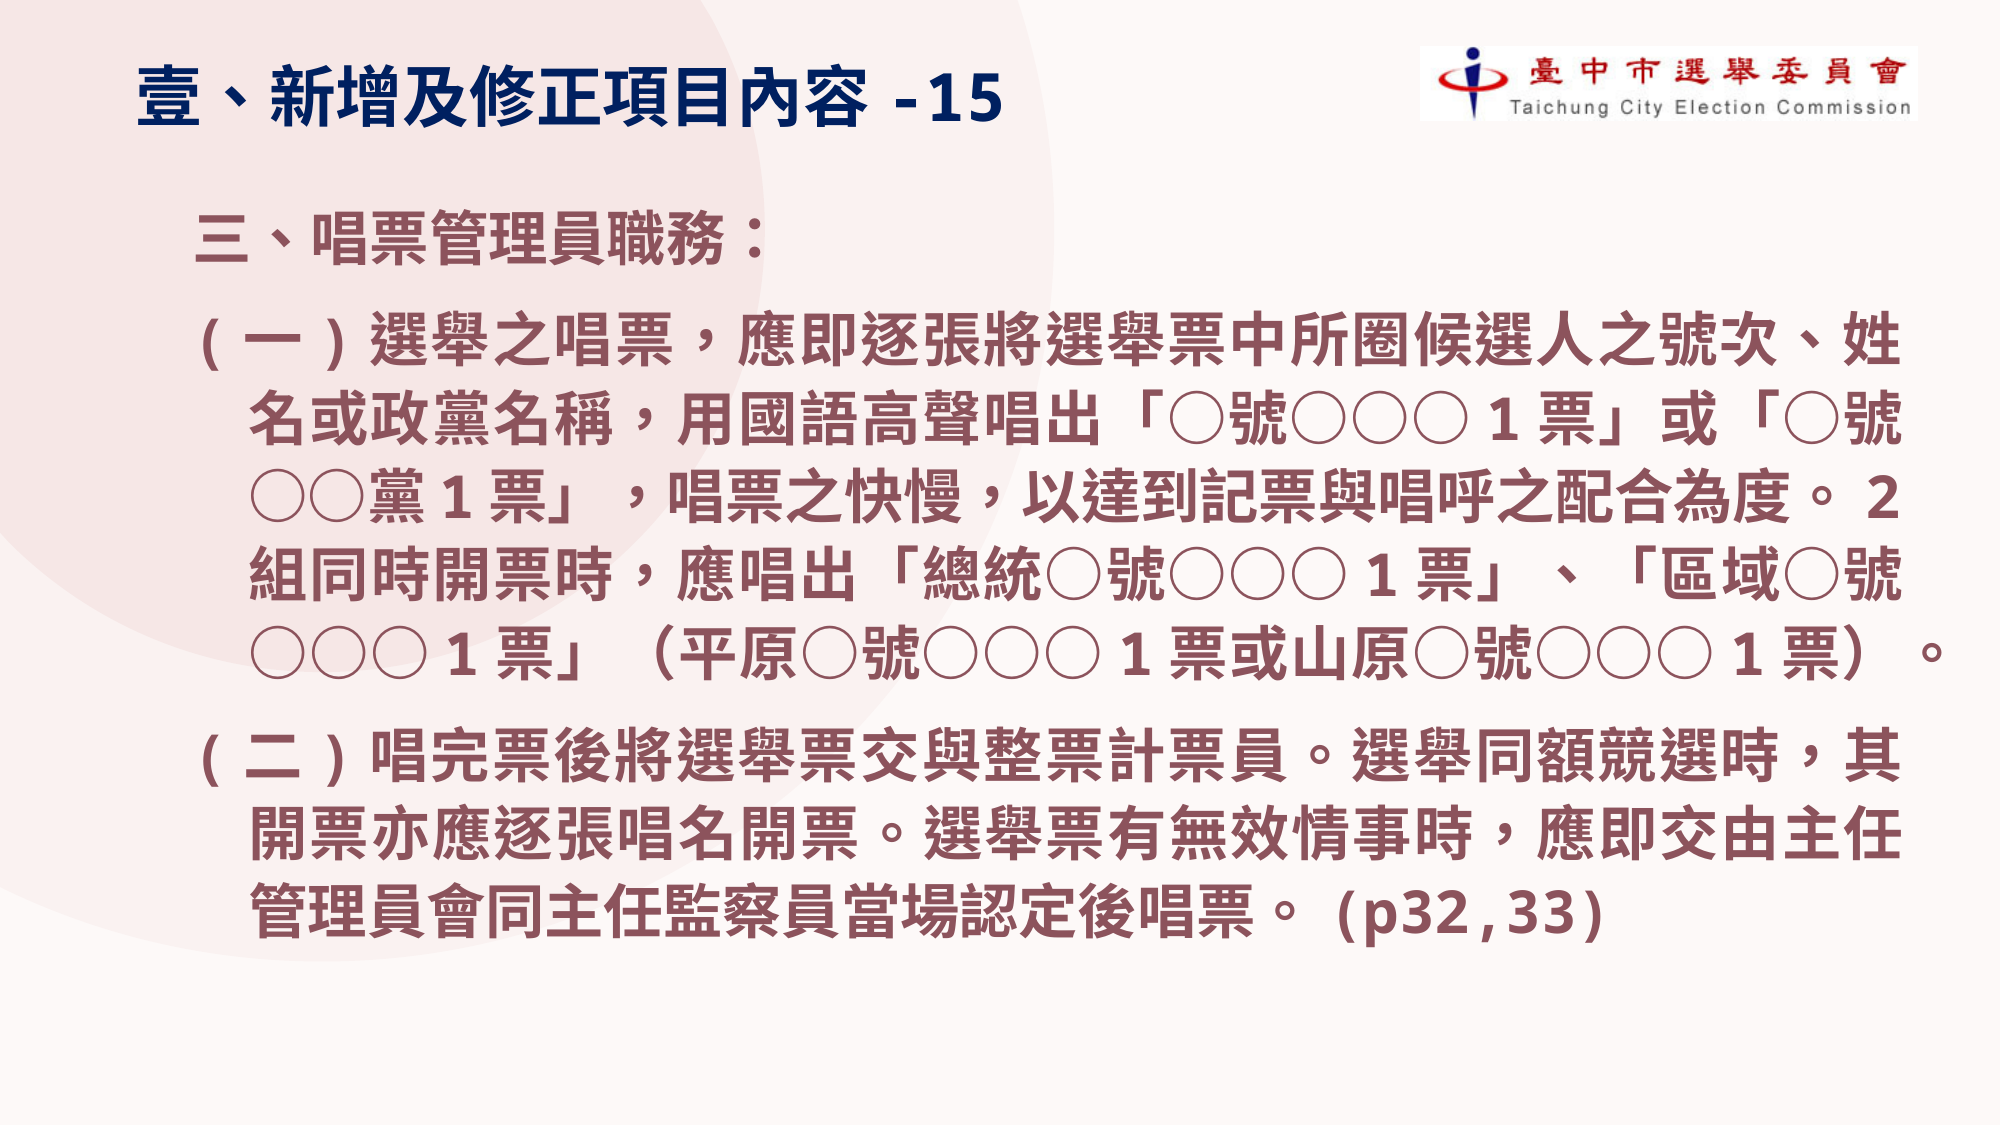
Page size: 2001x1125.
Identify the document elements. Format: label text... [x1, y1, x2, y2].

list 三、唱票管理員職務： (一)選舉之唱票，應即逐張將選舉票中所圈候選人之號次、姓名或政黨名稱，用國語高聲唱出「○號○○○1票」或「○號○○黨1票」，唱票之快慢，以達到記票與唱呼之配合為度。2組同時開票時，應唱出「總統○號○○○1票」、「區域○號○○○1票」（平原○號○○○1票或山原○號○○○1票）。 (二)唱完票後將選舉票交與整票計票員。選舉同額競選時，其開票亦應逐張唱名開票。選舉票有無效情事時，應即交由主任管理員會同主任監察員當場認定後唱票。(p32,33) [120, 185, 1918, 1023]
title 壹、新增及修正項目內容-15 [120, 35, 1918, 166]
